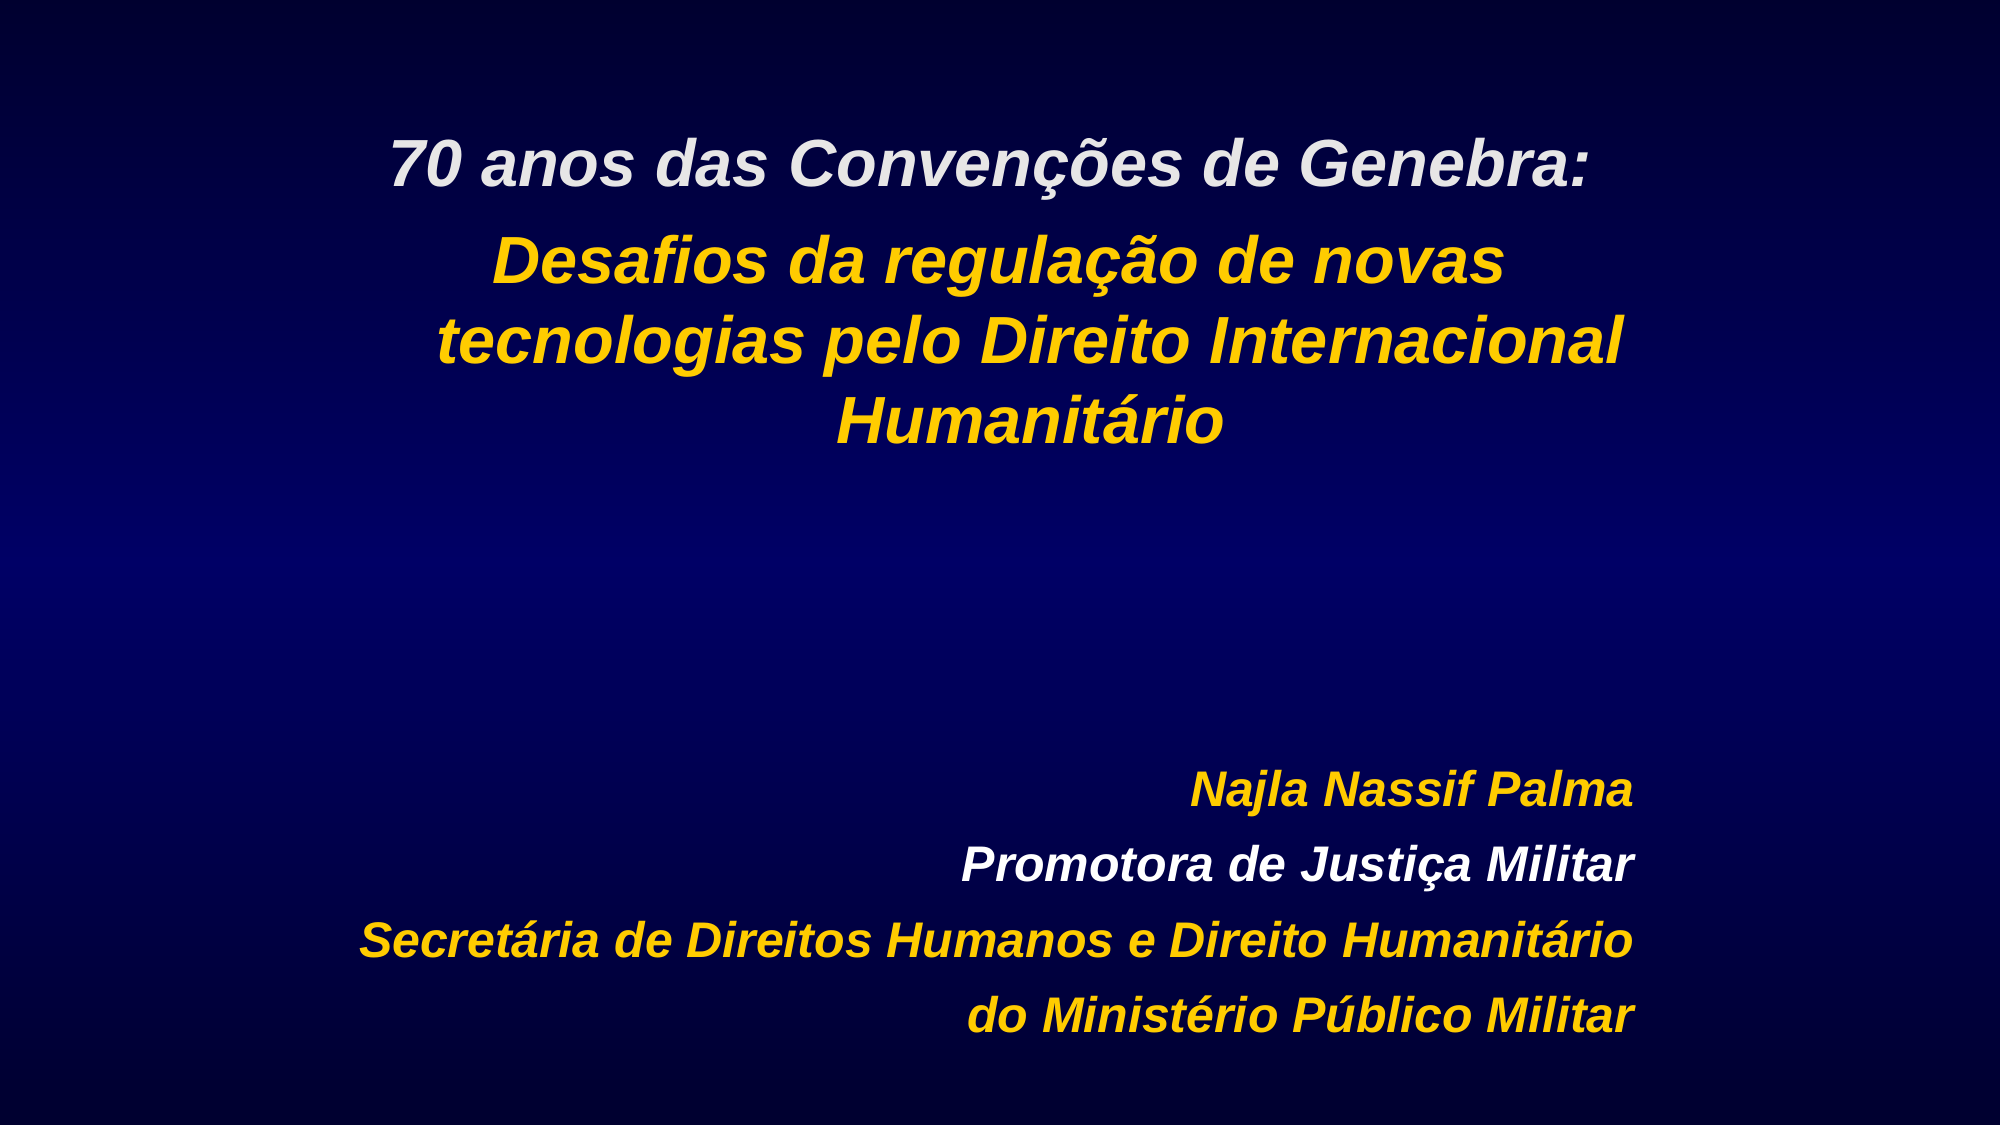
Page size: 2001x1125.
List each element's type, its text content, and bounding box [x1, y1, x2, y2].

text_box 70 anos das Convenções de Genebra: Desafios da regulação de novas tecnologias pelo Direito Internacional Humanitário Najla Nassif Palma Promotora de Justiça Militar Secretária de Direitos Humanos e Direito Humanitário do Ministério Público Militar [324, 112, 1651, 1111]
